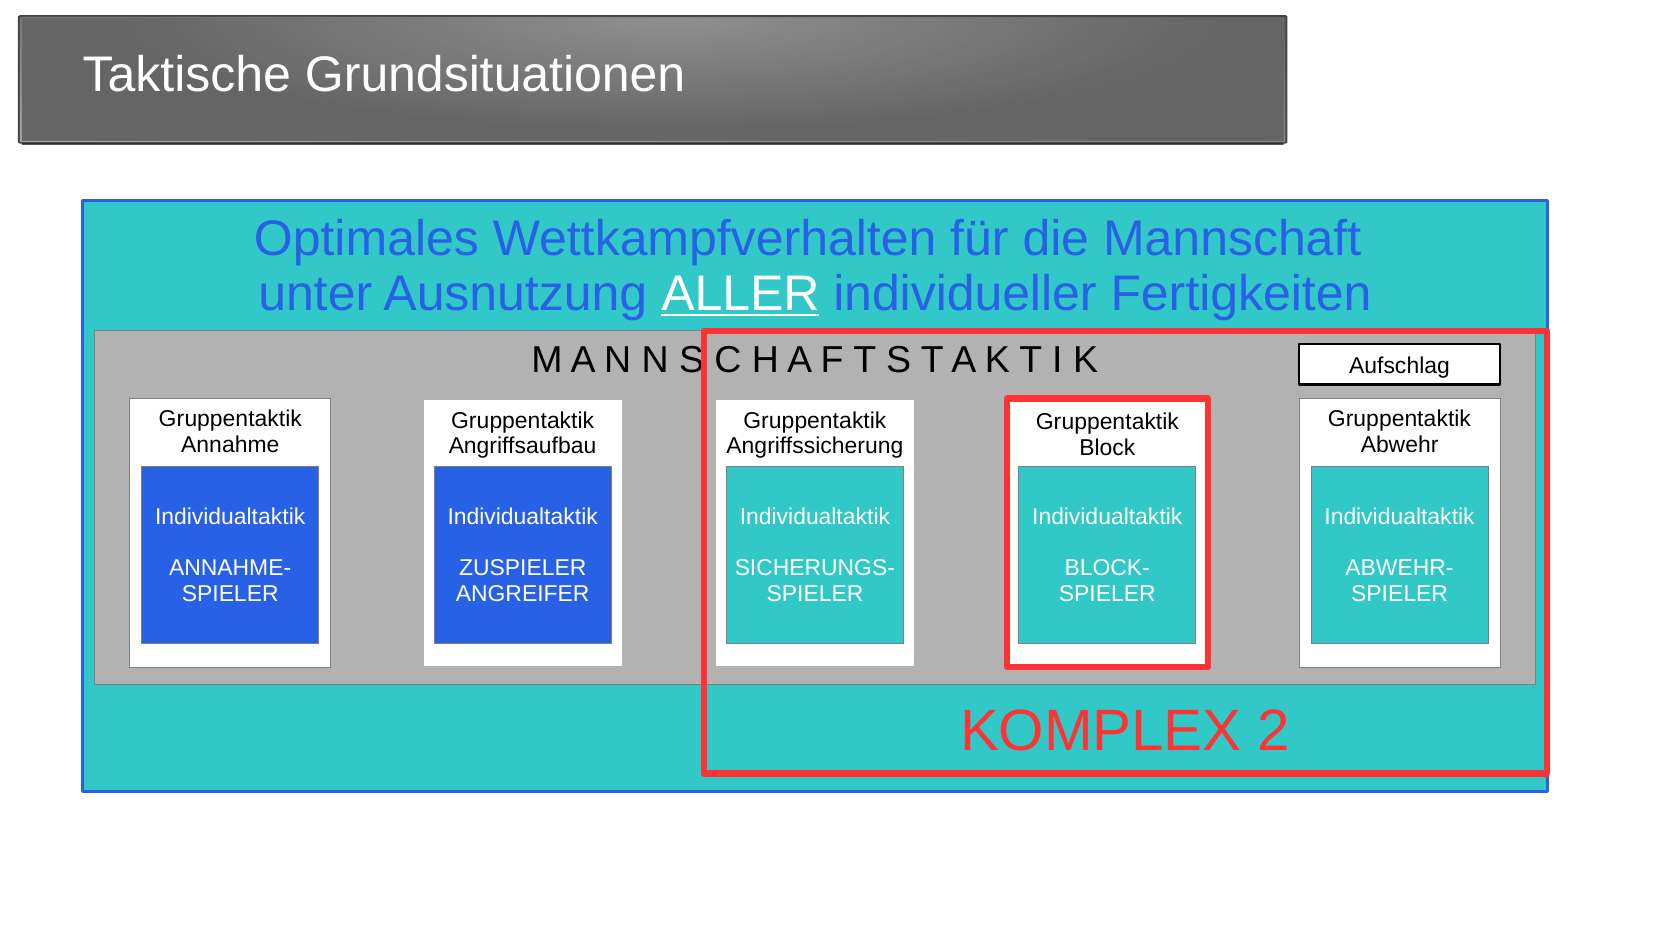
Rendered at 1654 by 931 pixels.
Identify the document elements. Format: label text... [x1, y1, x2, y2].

text_box Optimales Wettkampfverhalten für die Mannschaft unter Ausnutzung ALLER individueller Fertigkeiten [82, 200, 1548, 792]
title Taktische Grundsituationen [82, 29, 1235, 119]
text_box Gruppentaktik Annahme [129, 398, 331, 668]
text_box KOMPLEX 2 [703, 330, 1548, 774]
text_box M A N N S C H A F T S T A K T I K [94, 330, 703, 685]
text_box Aufschlag [1299, 344, 1501, 385]
text_box Individualtaktik ANNAHME- SPIELER [141, 466, 319, 644]
text_box Gruppentaktik Angriffsaufbau [422, 398, 624, 668]
text_box Individualtaktik ZUSPIELER ANGREIFER [434, 466, 612, 644]
